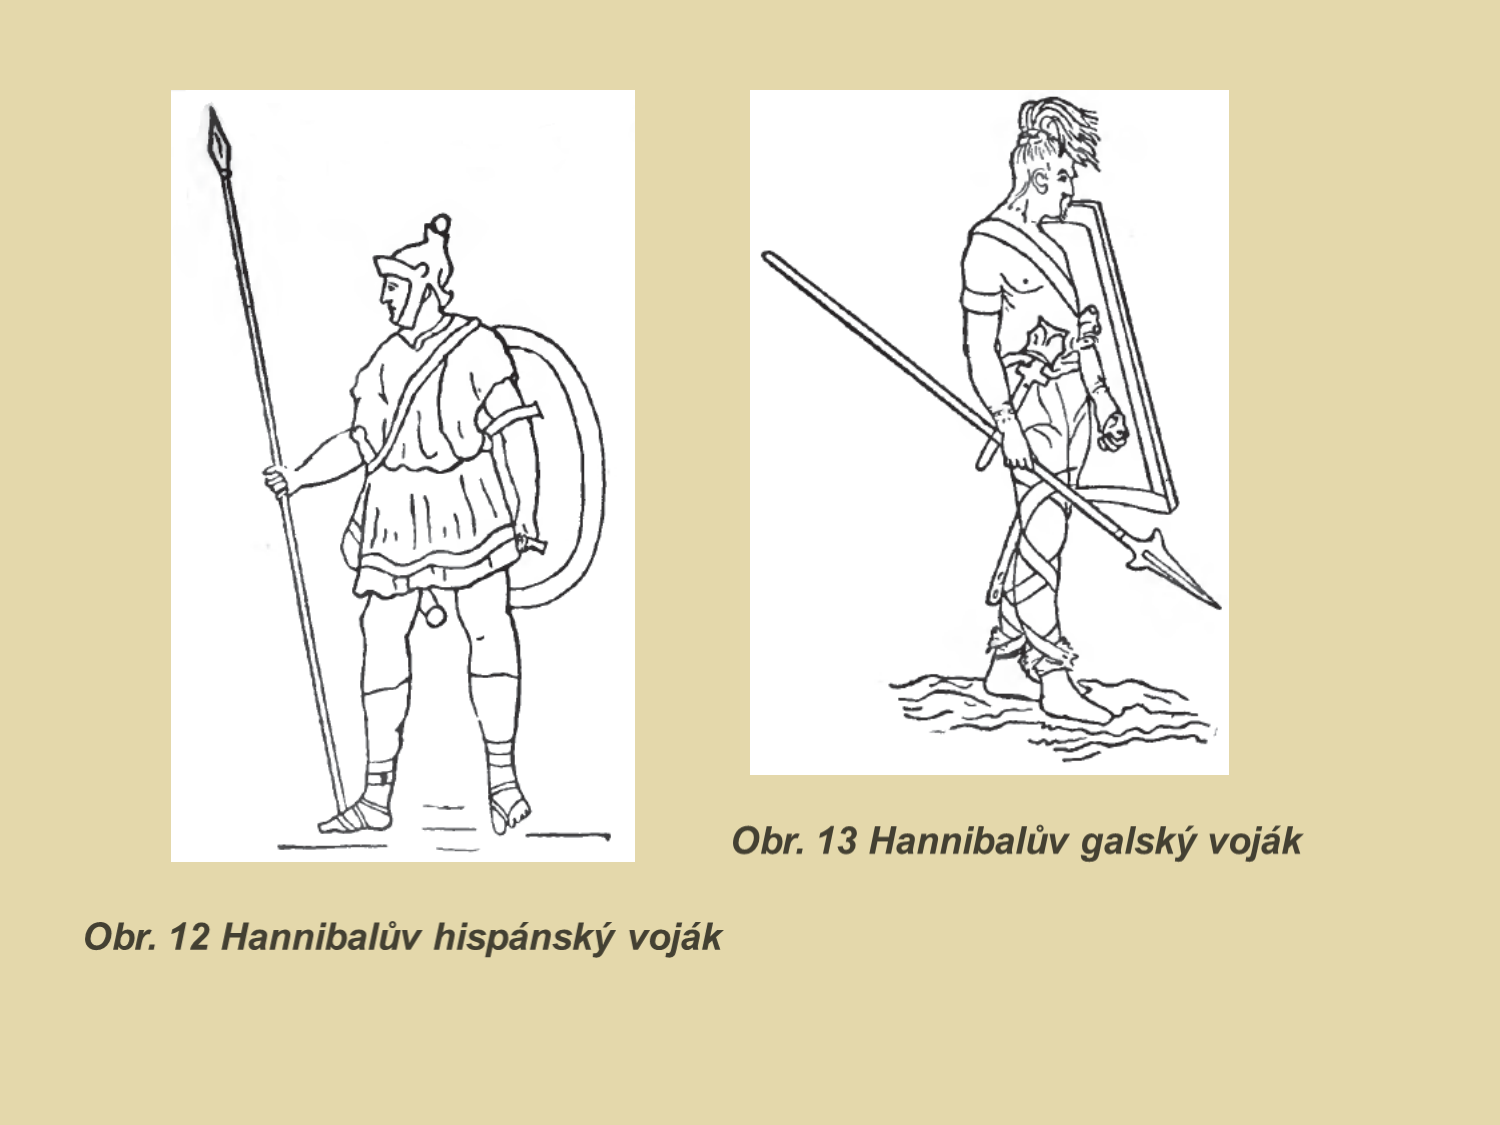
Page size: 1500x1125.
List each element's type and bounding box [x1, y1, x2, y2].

picture [58, 901, 745, 983]
picture [706, 805, 1411, 888]
picture [171, 90, 635, 862]
picture [750, 90, 1229, 775]
